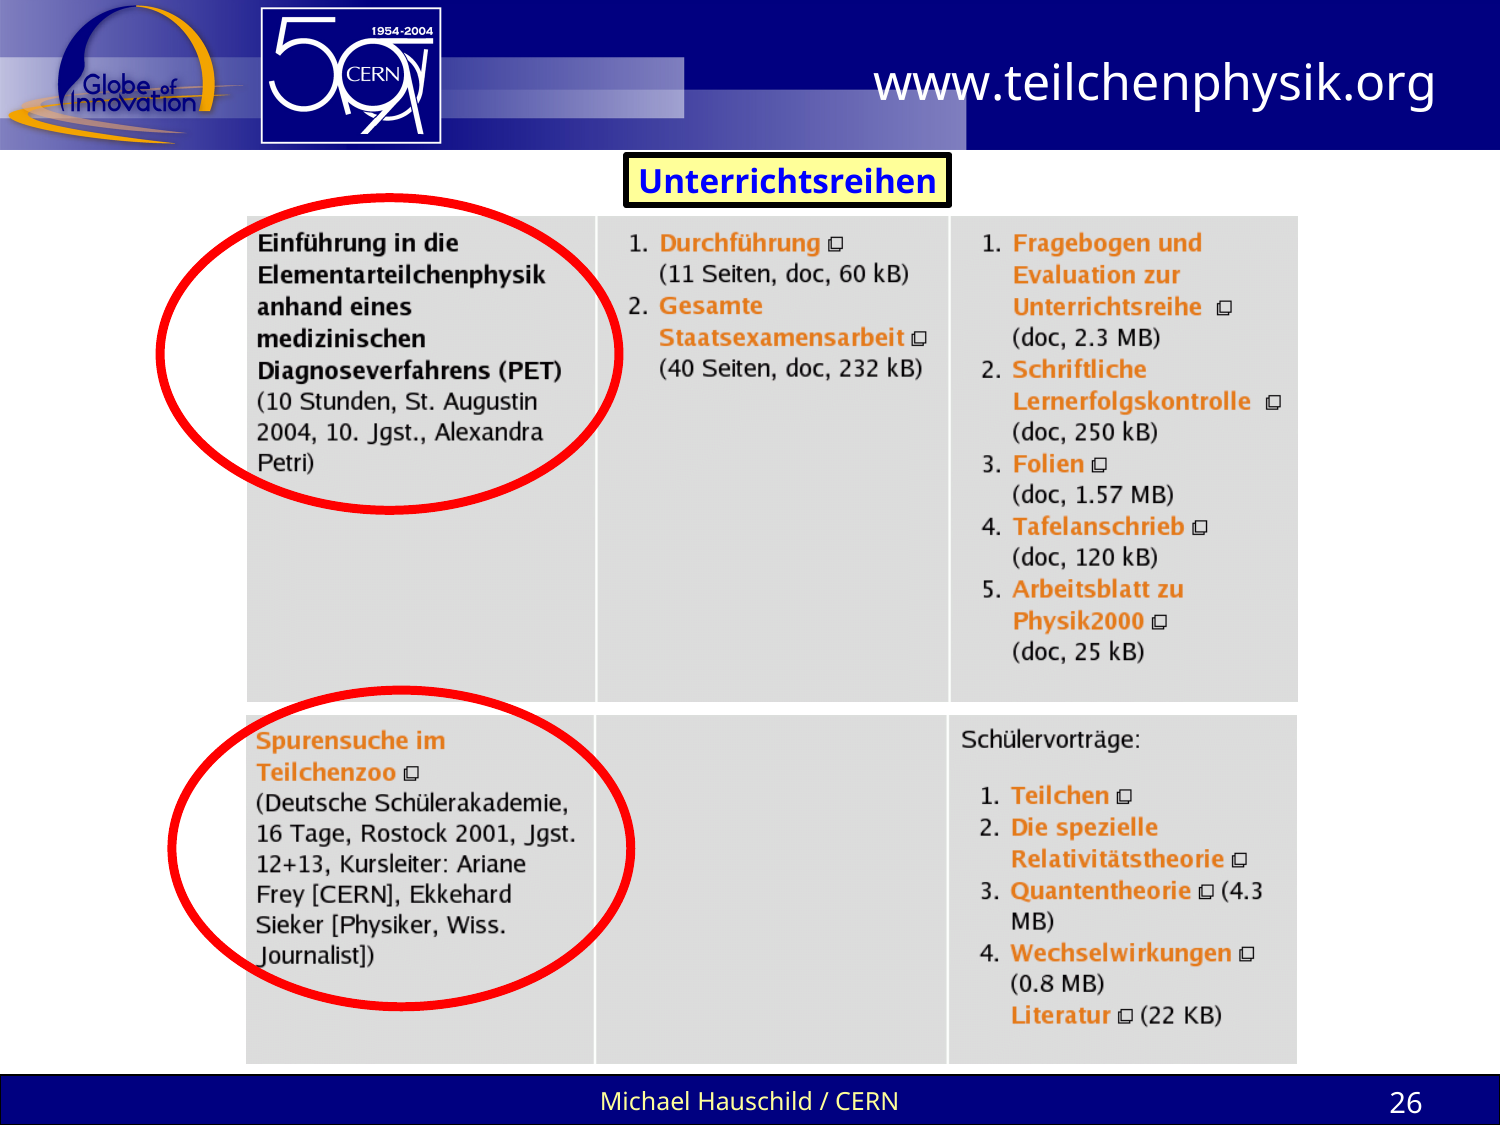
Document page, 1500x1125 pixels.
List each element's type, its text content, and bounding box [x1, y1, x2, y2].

picture [246, 715, 626, 1002]
text_box Unterrichtsreihen [626, 154, 928, 203]
picture [0, 0, 1500, 150]
picture [338, 695, 465, 702]
title www.teilchenphysik.org [450, 37, 1438, 126]
picture [247, 216, 267, 225]
picture [247, 216, 614, 505]
picture [246, 715, 265, 726]
picture [246, 715, 1297, 1064]
picture [247, 216, 1298, 702]
